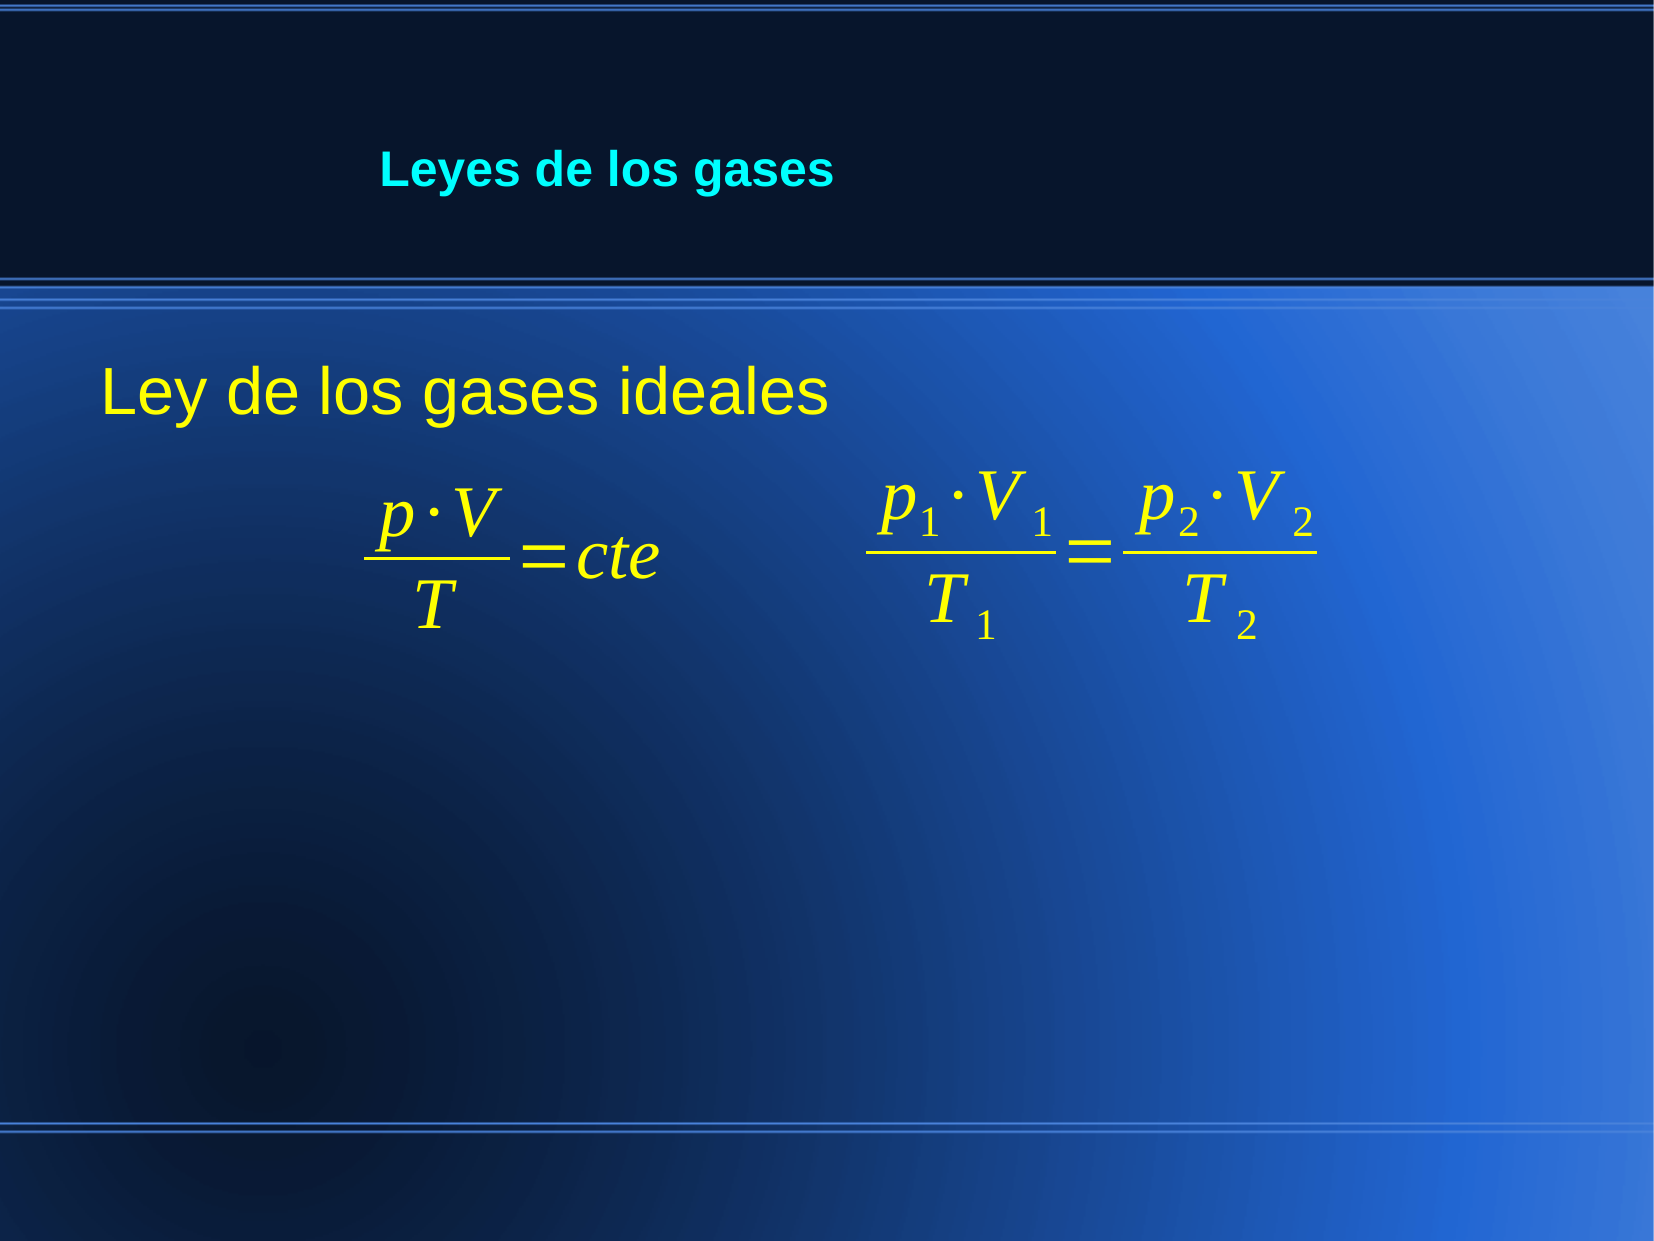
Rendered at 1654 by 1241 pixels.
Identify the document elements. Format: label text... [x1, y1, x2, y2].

list Ley de los gases ideales [29, 354, 1063, 462]
chart [856, 455, 1327, 650]
picture [0, 0, 1654, 1241]
title Leyes de los gases [32, 118, 1182, 220]
chart [354, 472, 670, 645]
